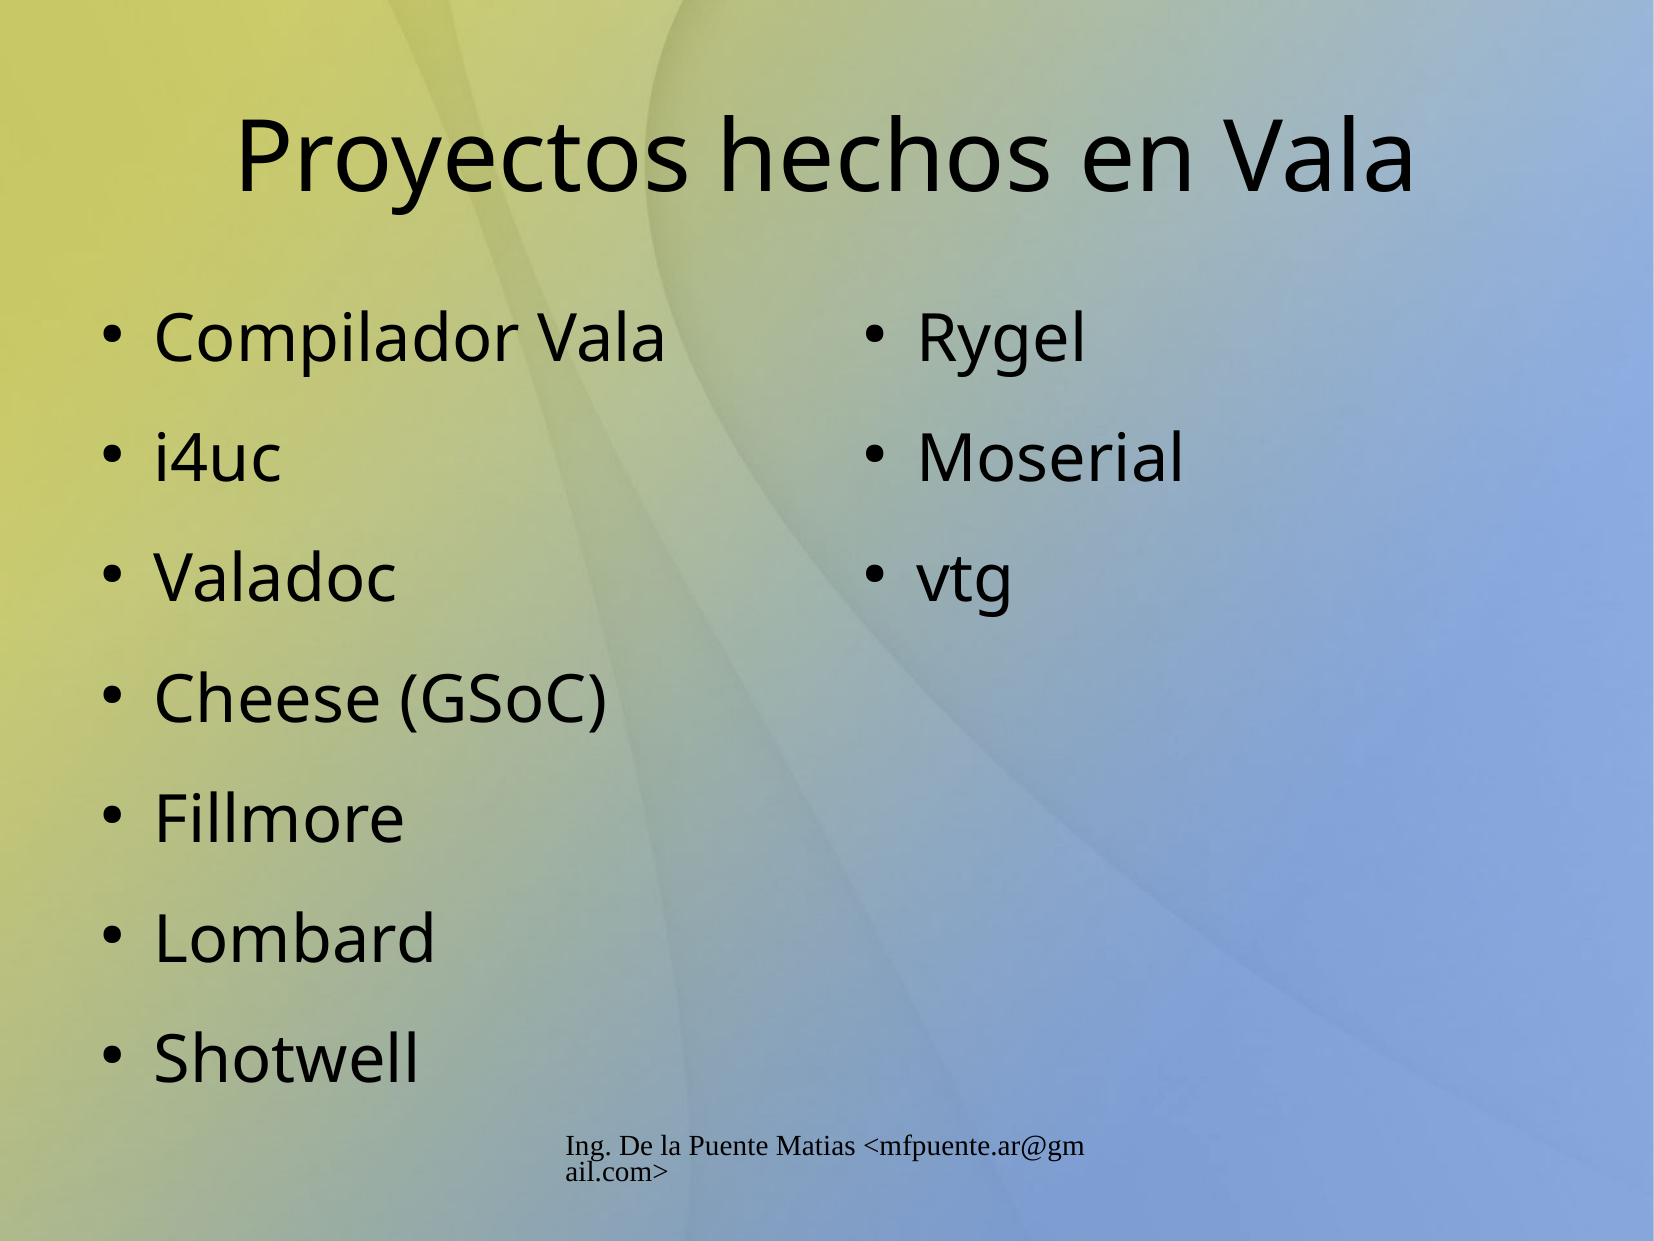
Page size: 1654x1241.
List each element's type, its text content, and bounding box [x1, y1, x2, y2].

list Rygel Moserial vtg [845, 290, 1572, 1109]
title Proyectos hechos en Vala [82, 49, 1571, 257]
list Compilador Vala i4uc Valadoc Cheese (GSoC) Fillmore Lombard Shotwell [82, 290, 809, 1094]
picture [0, 0, 1654, 1241]
